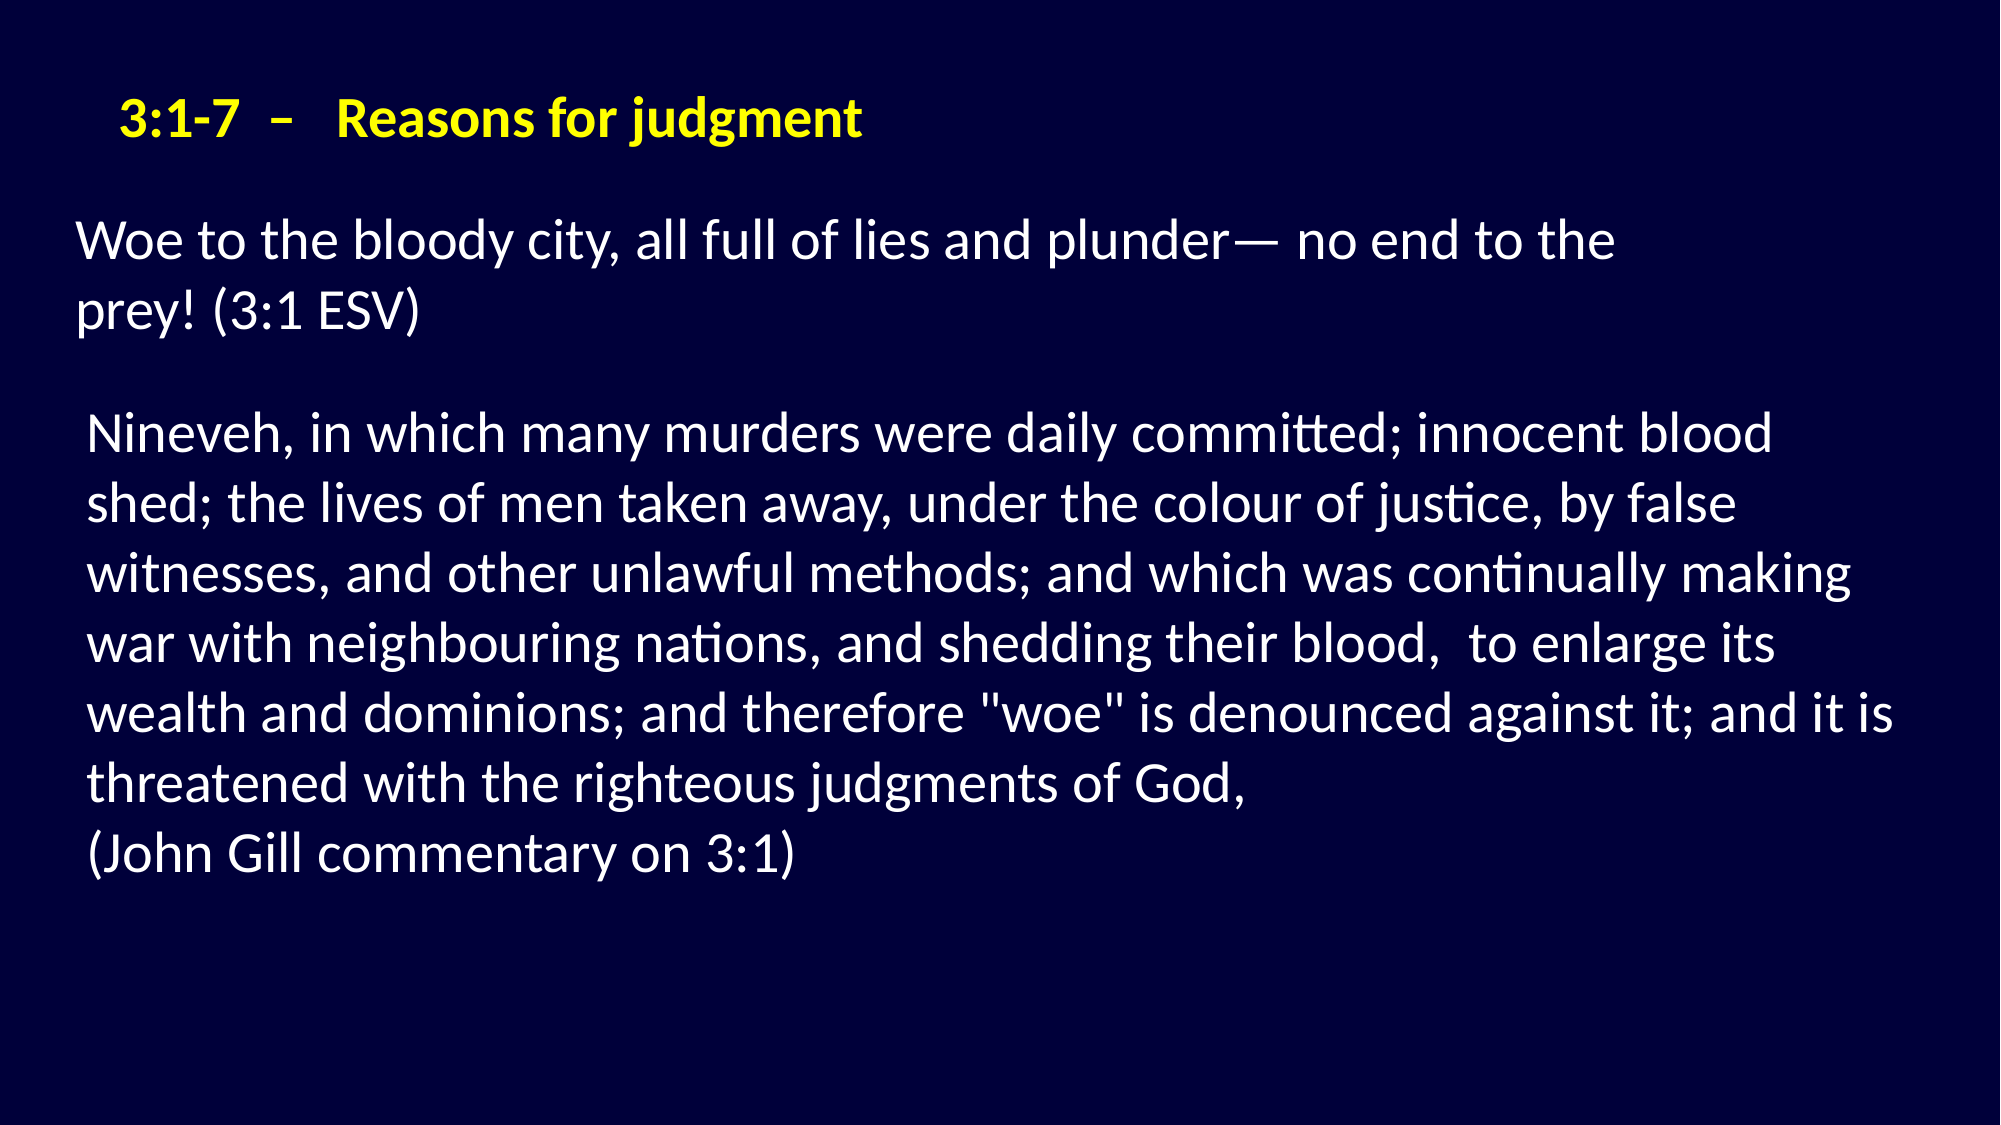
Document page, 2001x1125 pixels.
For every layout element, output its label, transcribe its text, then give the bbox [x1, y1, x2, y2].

text_box Nineveh, in which many murders were daily committed; innocent blood shed; the lives of men taken away, under the colour of justice, by false witnesses, and other unlawful methods; and which was continually making war with neighbouring nations, and shedding their blood, to enlarge its wealth and dominions; and therefore "woe" is denounced against it; and it is threatened with the righteous judgments of God, (John Gill commentary on 3:1) [71, 386, 1929, 968]
text_box 3:1-7 – Reasons for judgment [103, 71, 1344, 158]
text_box Woe to the bloody city, all full of lies and plunder— no end to the prey! (3:1 ESV) [60, 193, 1757, 351]
